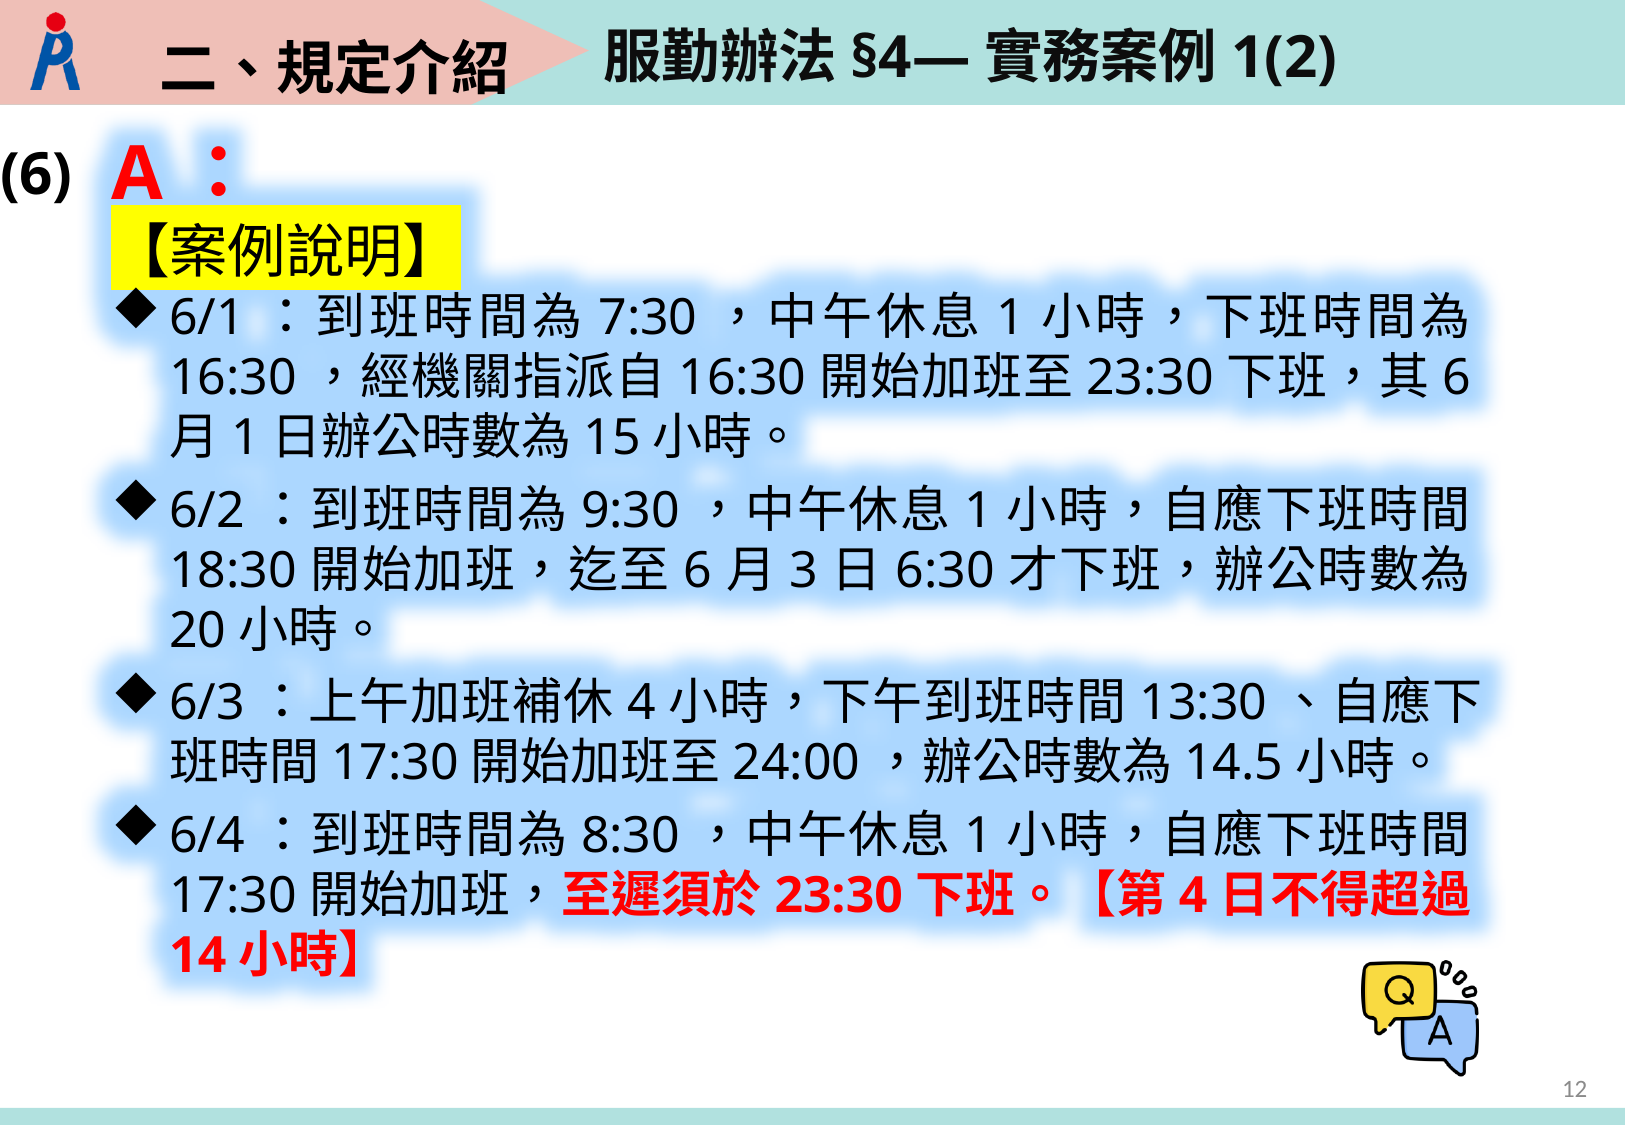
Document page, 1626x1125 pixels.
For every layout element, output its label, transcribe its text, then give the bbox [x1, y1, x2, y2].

slide_number <編號> [1527, 1057, 1603, 1107]
text_box 服勤辦法§4—實務案例1(2) [588, 11, 1454, 97]
text_box 二、規定介紹(6) [0, 0, 588, 105]
picture [30, 12, 80, 90]
picture [1361, 959, 1479, 1077]
text_box [493, 52, 588, 96]
text_box [0, 1107, 1625, 1125]
text_box A： 【案例說明】 6/1：到班時間為7:30，中午休息1小時，下班時間為16:30，經機關指派自16:30開始加班至23:30下班，其6月1日辦公時數為15小時。 6/2：到班時間為9:30，中午休息1小時，自應下班時間18:30開始加班，迄至6月3日6:30才下班，辦公時數為20小時。 6/3：上午加班補休4小時，下午到班時間13:30、自應下班時間17:30開始加班至24:00，辦公時數為14.5小時。 6/4：到班時間為8:30，中午休息1小時，自應下班時間17:30開始加班，至遲須於23:30下班。【第4日不得超過14小時】 [96, 117, 1498, 1101]
text_box [482, 0, 1625, 105]
